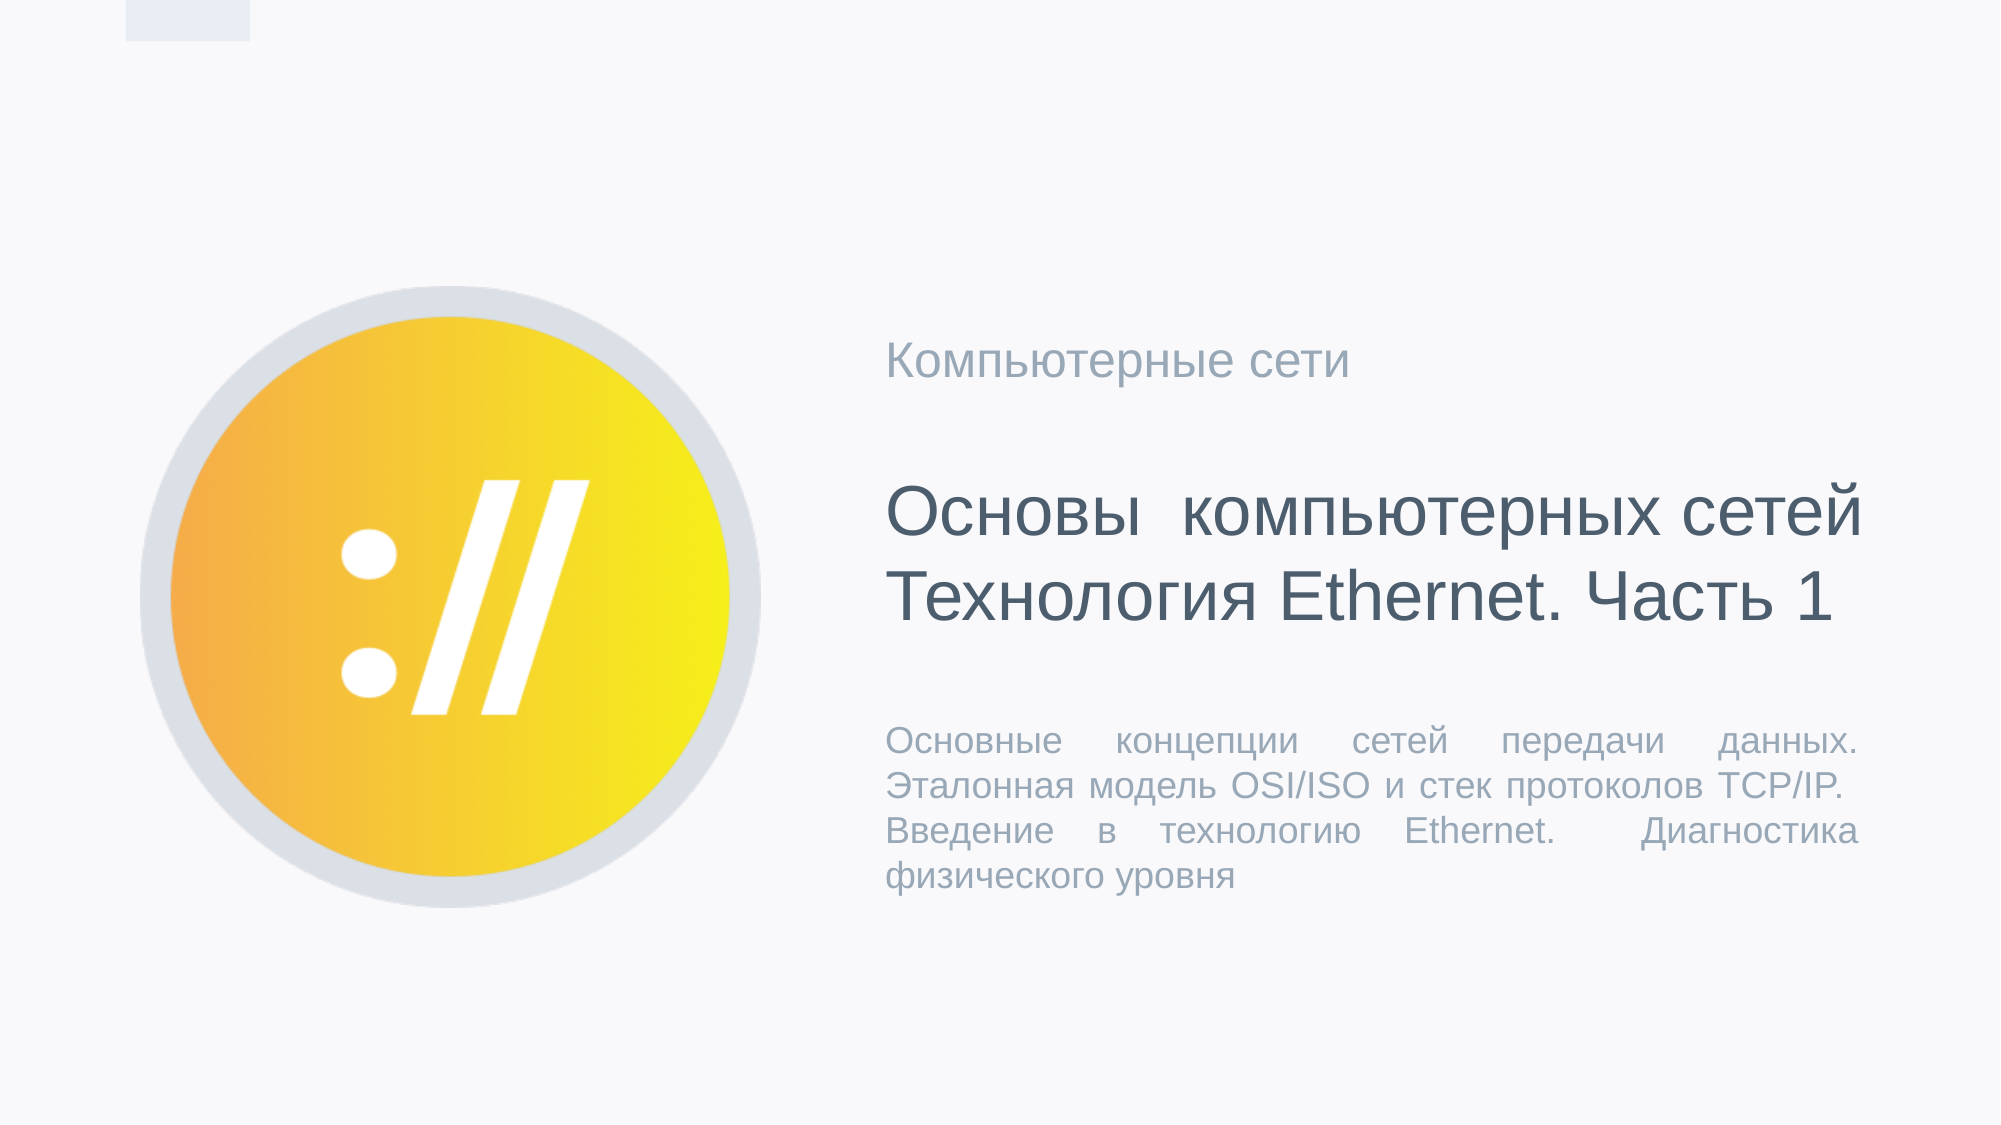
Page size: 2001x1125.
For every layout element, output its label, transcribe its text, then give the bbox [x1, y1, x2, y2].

subtitle Основные концепции сетей передачи данных. Эталонная модель OSI/ISO и стек протоколов TCP/IP. Введение в технологию Ethernet. Диагностика физического уровня [870, 727, 1875, 976]
title Основы компьютерных сетей Технология Ethernet. Часть 1 [870, 360, 1925, 740]
picture [140, 286, 761, 908]
text_box Компьютерные сети [870, 299, 1875, 424]
